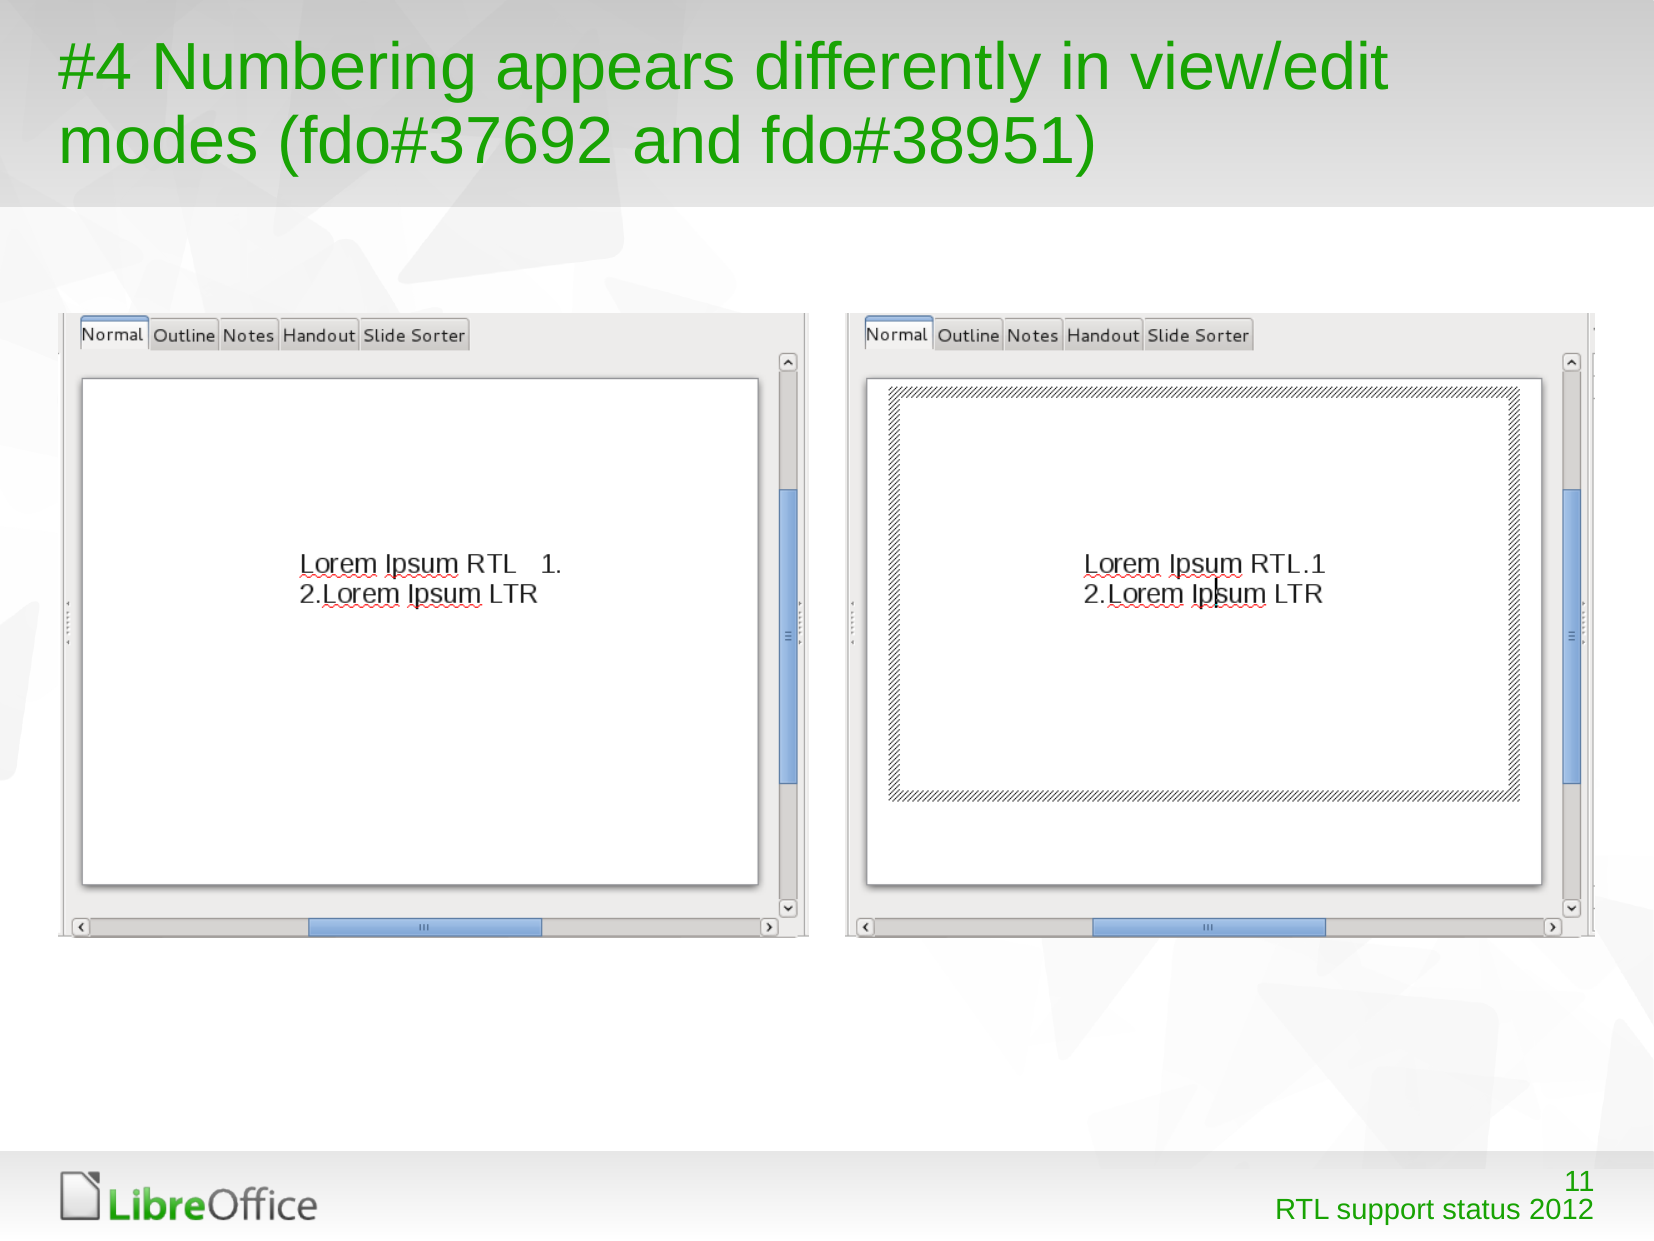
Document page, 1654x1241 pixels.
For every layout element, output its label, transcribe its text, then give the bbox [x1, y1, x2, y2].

title #4 Numbering appears differently in view/edit modes (fdo#37692 and fdo#38951) [59, 28, 1595, 179]
picture [845, 313, 1654, 1169]
picture [0, 0, 809, 938]
picture [41, 1152, 337, 1240]
